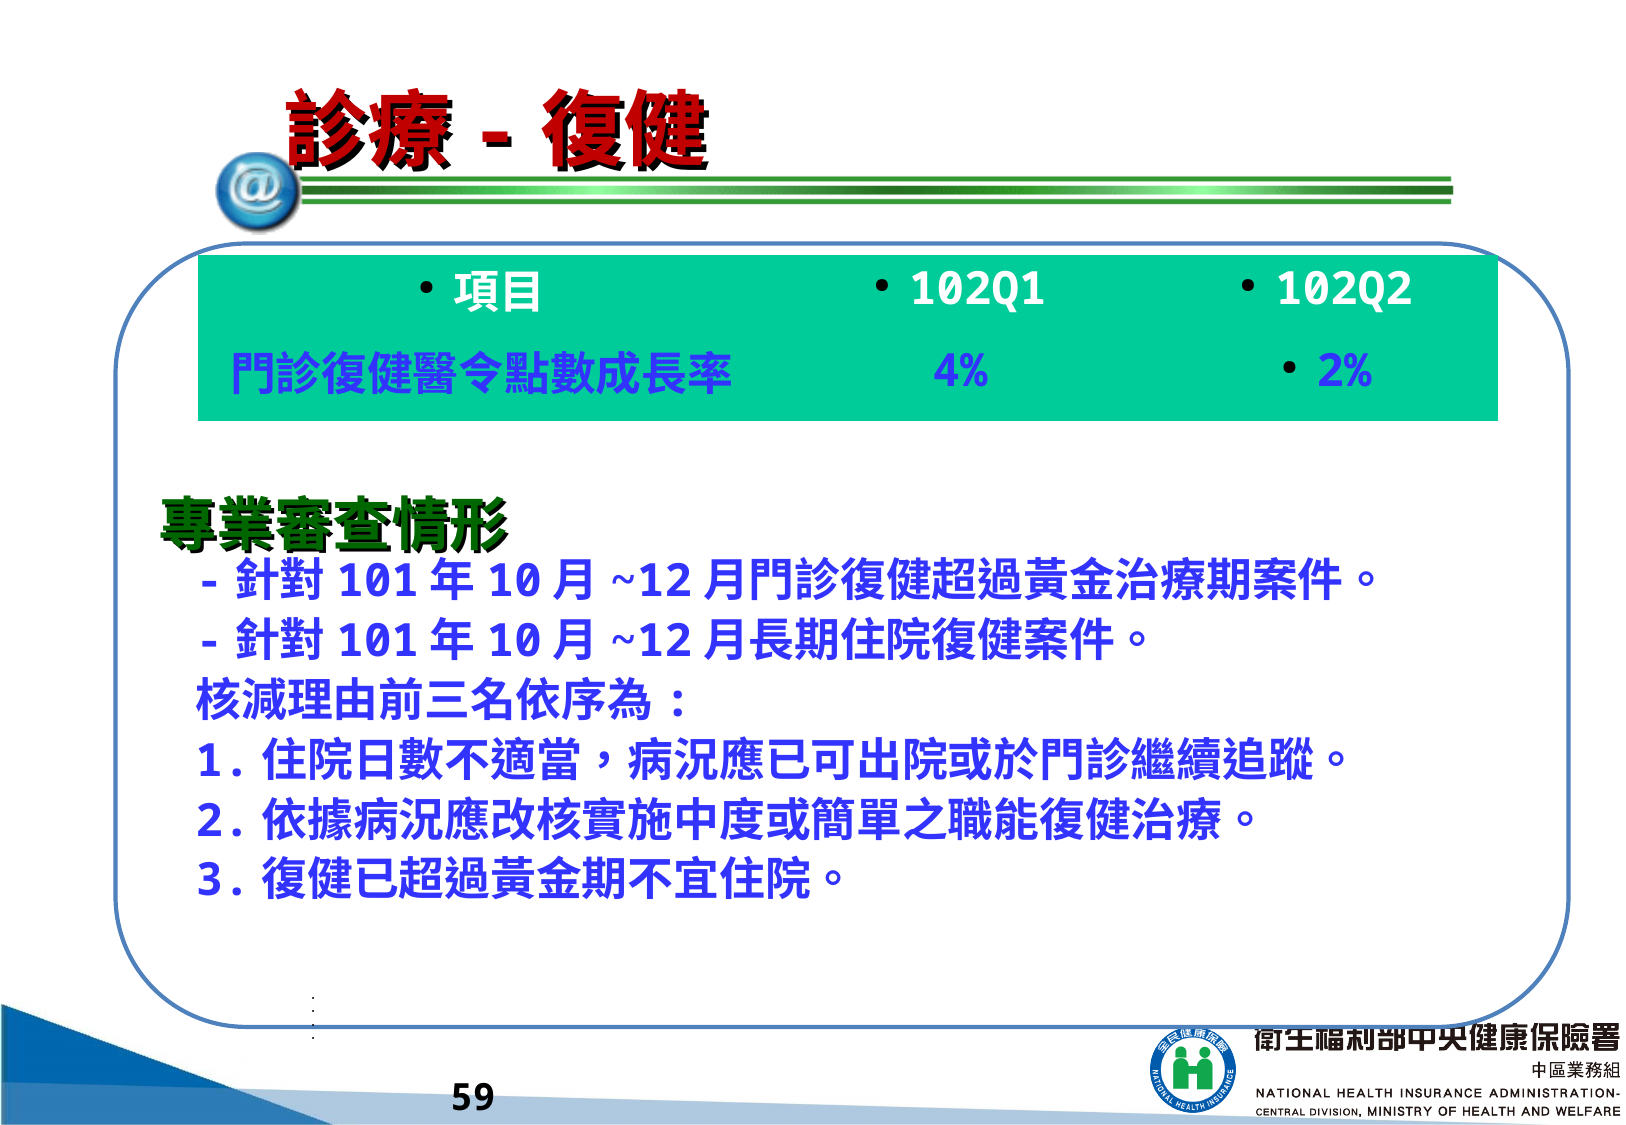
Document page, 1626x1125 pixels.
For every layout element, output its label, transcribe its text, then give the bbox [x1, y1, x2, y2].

table_header 102Q2 [1155, 255, 1498, 337]
table_header 項目 [198, 255, 765, 337]
title 診療-復健 [268, 32, 1440, 221]
table_cell 門診復健醫令點數成長率 [198, 337, 765, 421]
table_cell 2% [1155, 337, 1498, 421]
table_cell 4% [765, 337, 1155, 421]
table_header 102Q1 [765, 255, 1155, 337]
text_box [435, 1065, 815, 1125]
text_box 專業審查情形 -針對101年10月~12月門診復健超過黃金治療期案件。 -針對101年10月~12月長期住院復健案件。 核減理由前三名依序為: 1.住院日數不適當，病況應已可出院或於門診繼續追蹤。 2.依據病況應改核實施中度或簡單之職能復健治療。 3.復健已超過黃金期不宜住院。 [115, 243, 1569, 1027]
text_box [268, 79, 1625, 268]
